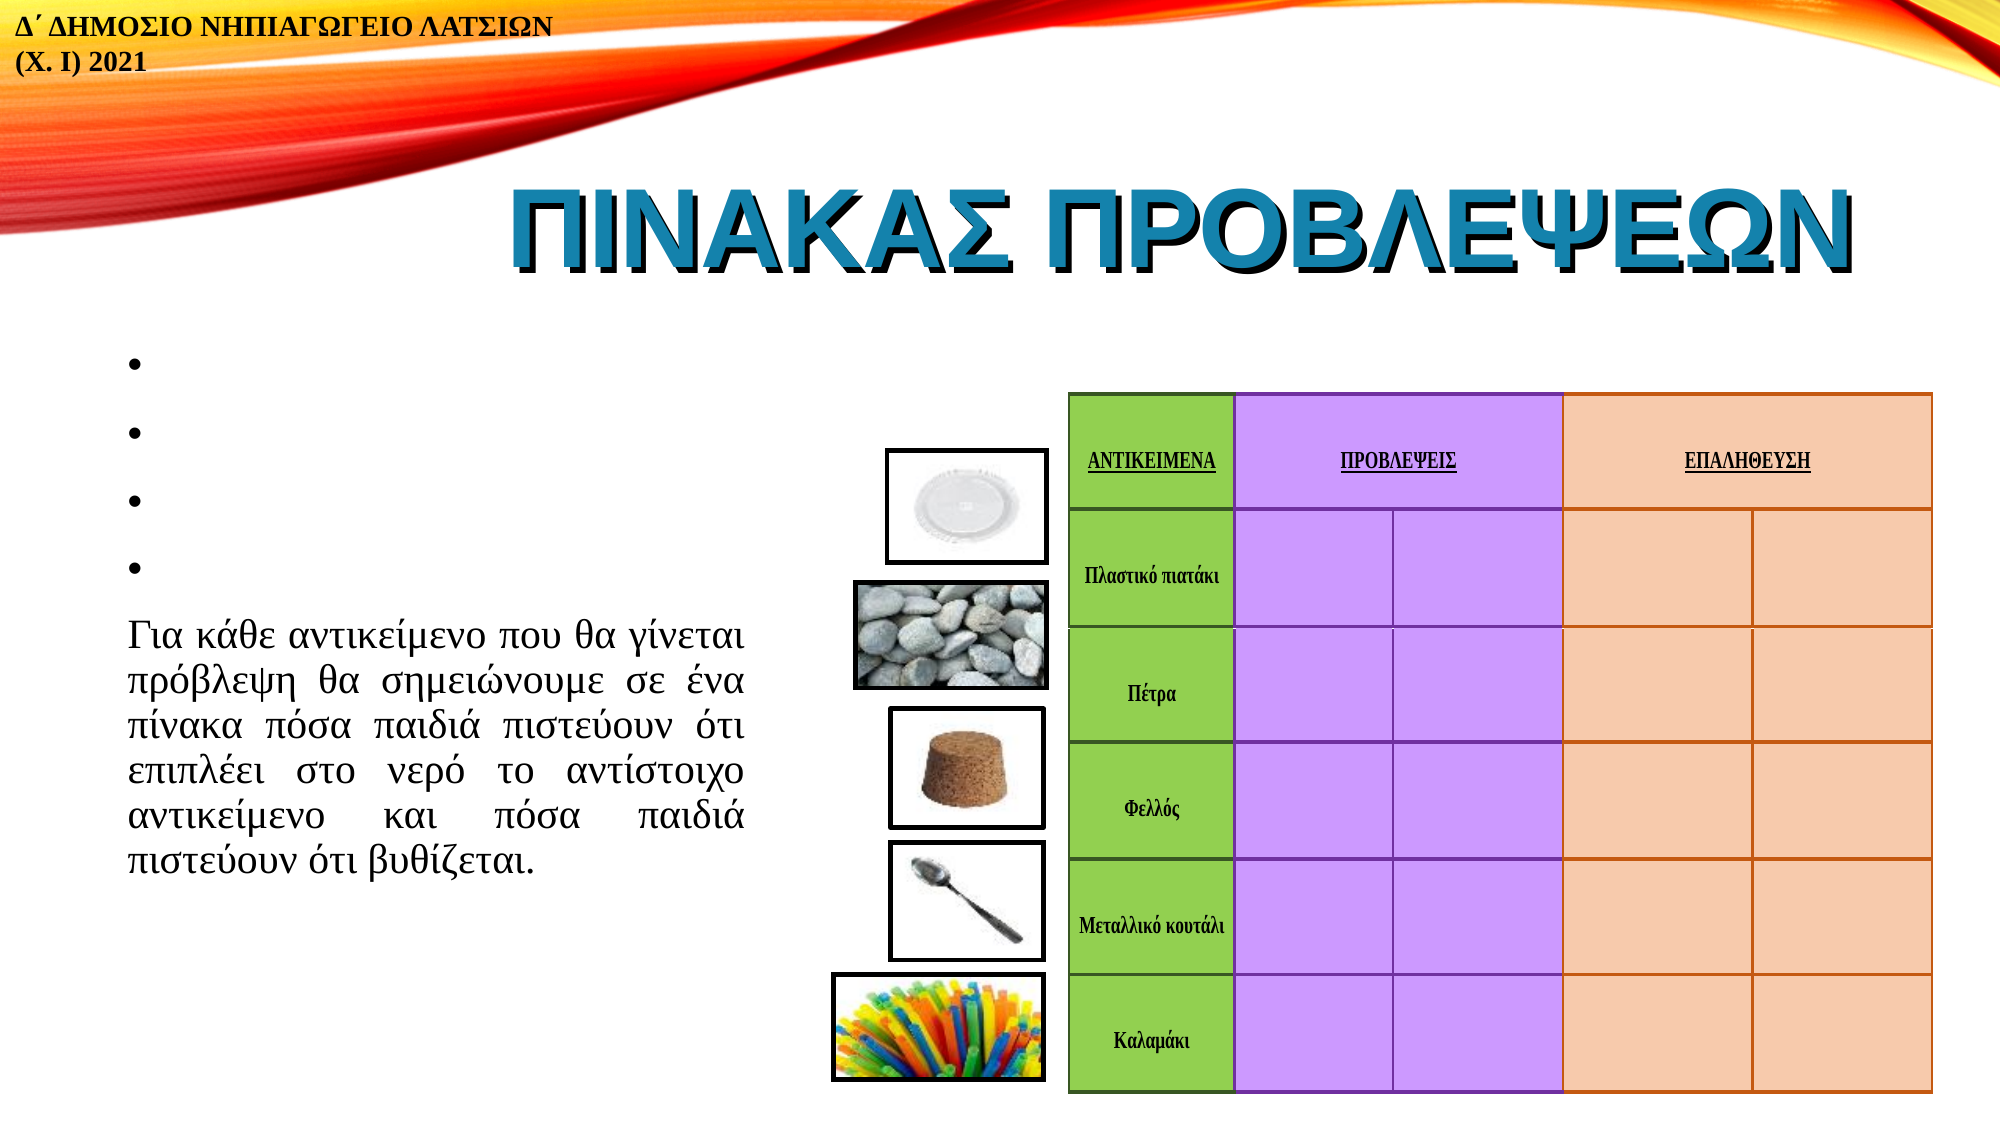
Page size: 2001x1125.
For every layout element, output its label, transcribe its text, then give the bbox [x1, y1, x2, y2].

picture [1056, 317, 1945, 1095]
picture [857, 585, 1045, 686]
picture [889, 452, 1045, 561]
picture [835, 976, 1042, 1078]
list Για κάθε αντικείμενο που θα γίνεται πρόβλεψη θα σημειώνουμε σε ένα πίνακα πόσα παιδιά πιστεύουν ότι επιπλέει στο νερό το αντίστοιχο αντικείμενο και πόσα παιδιά πιστεύουν ότι βυθίζεται. [112, 331, 786, 1040]
picture [892, 711, 1042, 826]
picture [893, 844, 1042, 958]
text_box Δ΄ ΔΗΜΟΣΙΟ ΝΗΠΙΑΓΩΓΕΙΟ ΛΑΤΣΙΩΝ (Χ. Ι) 2021 [0, 0, 733, 86]
title ΠΙΝΑΚΑΣ ΠΡΟΒΛΕΨΕΩΝ [474, 125, 1888, 338]
